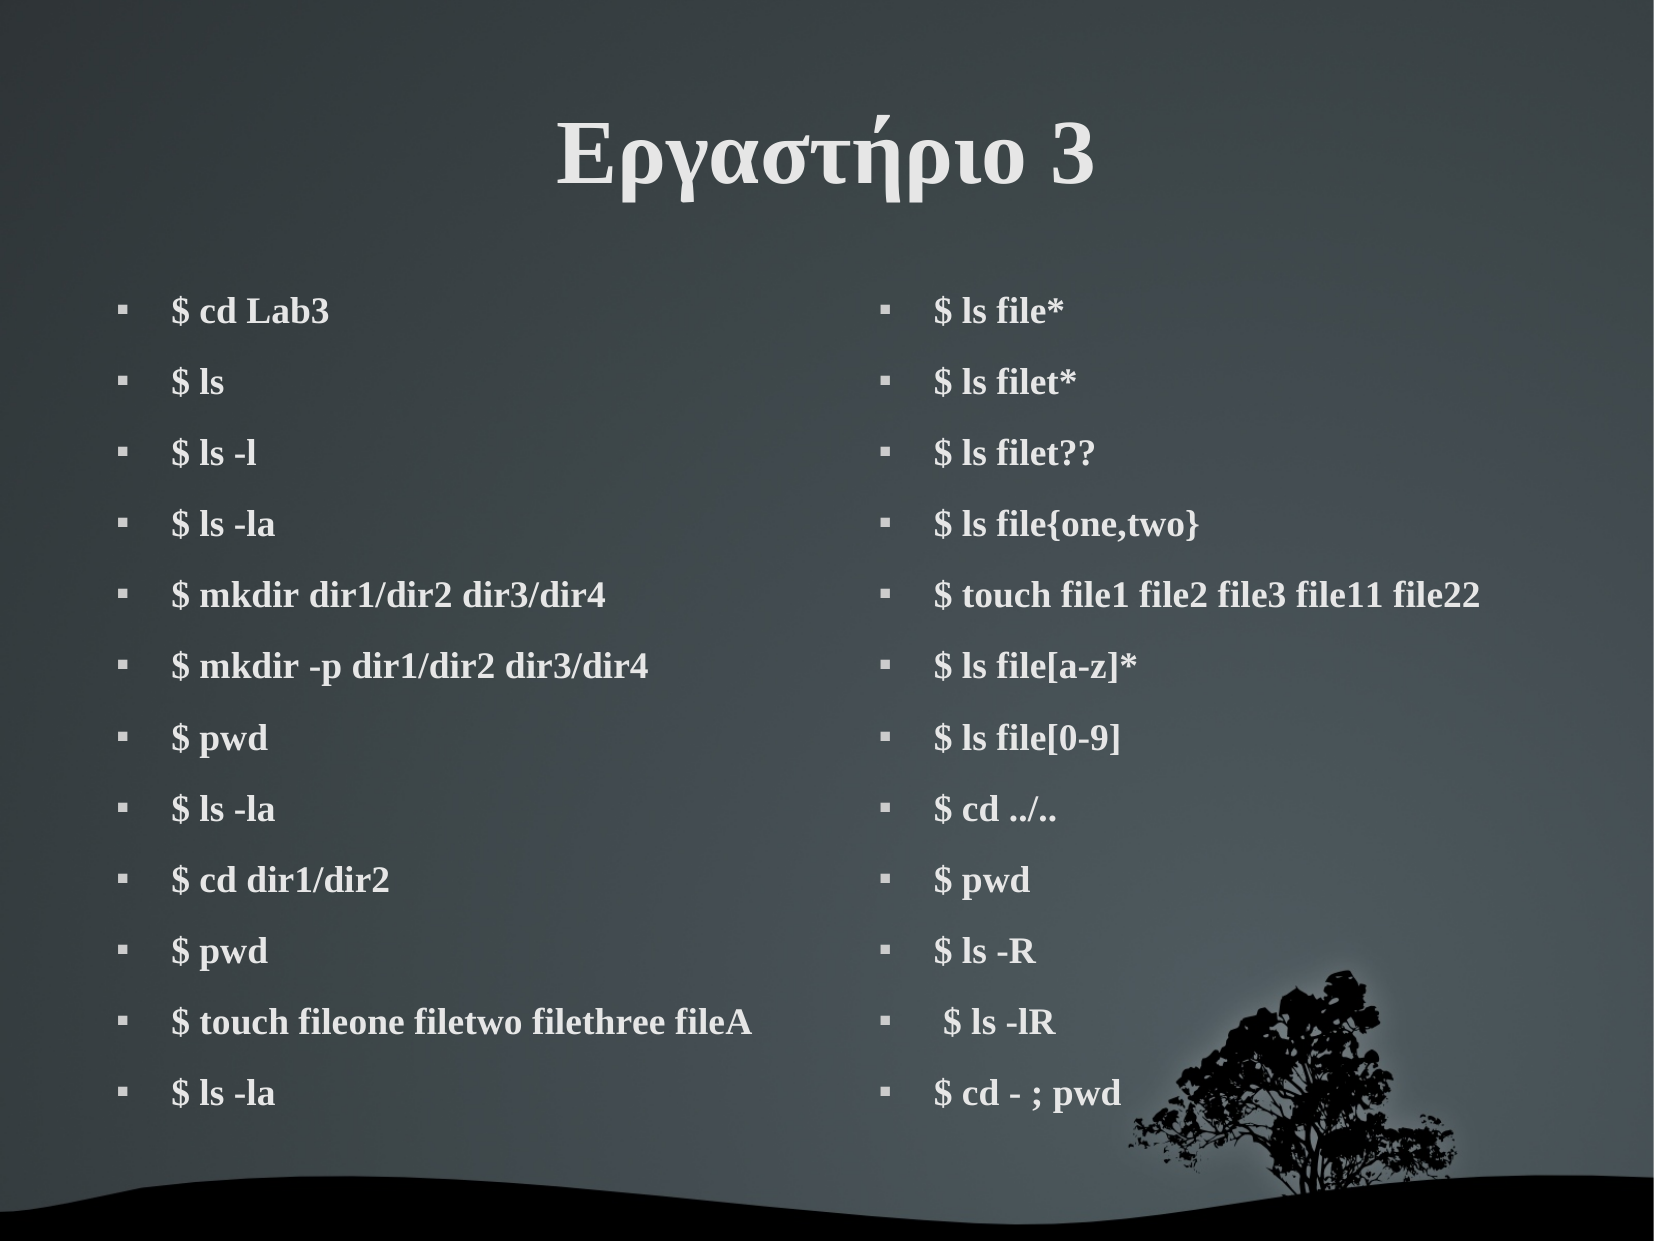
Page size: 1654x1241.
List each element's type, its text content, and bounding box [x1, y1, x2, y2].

title Εργαστήριο 3 [82, 49, 1571, 257]
picture [0, 0, 1654, 1241]
list $ ls file* $ ls filet* $ ls filet?? $ ls file{one,two} $ touch file1 file2 file3 file11 file22 $ ls file[a-z]* $ ls file[0-9] $ cd ../.. $ pwd $ ls -R $ ls -lR $ cd - ; pwd [845, 290, 1572, 1241]
list $ cd Lab3 $ ls $ ls -l $ ls -la $ mkdir dir1/dir2 dir3/dir4 $ mkdir -p dir1/dir2 dir3/dir4 $ pwd $ ls -la $ cd dir1/dir2 $ pwd $ touch fileone filetwo filethree fileA $ ls -la [82, 290, 809, 1204]
